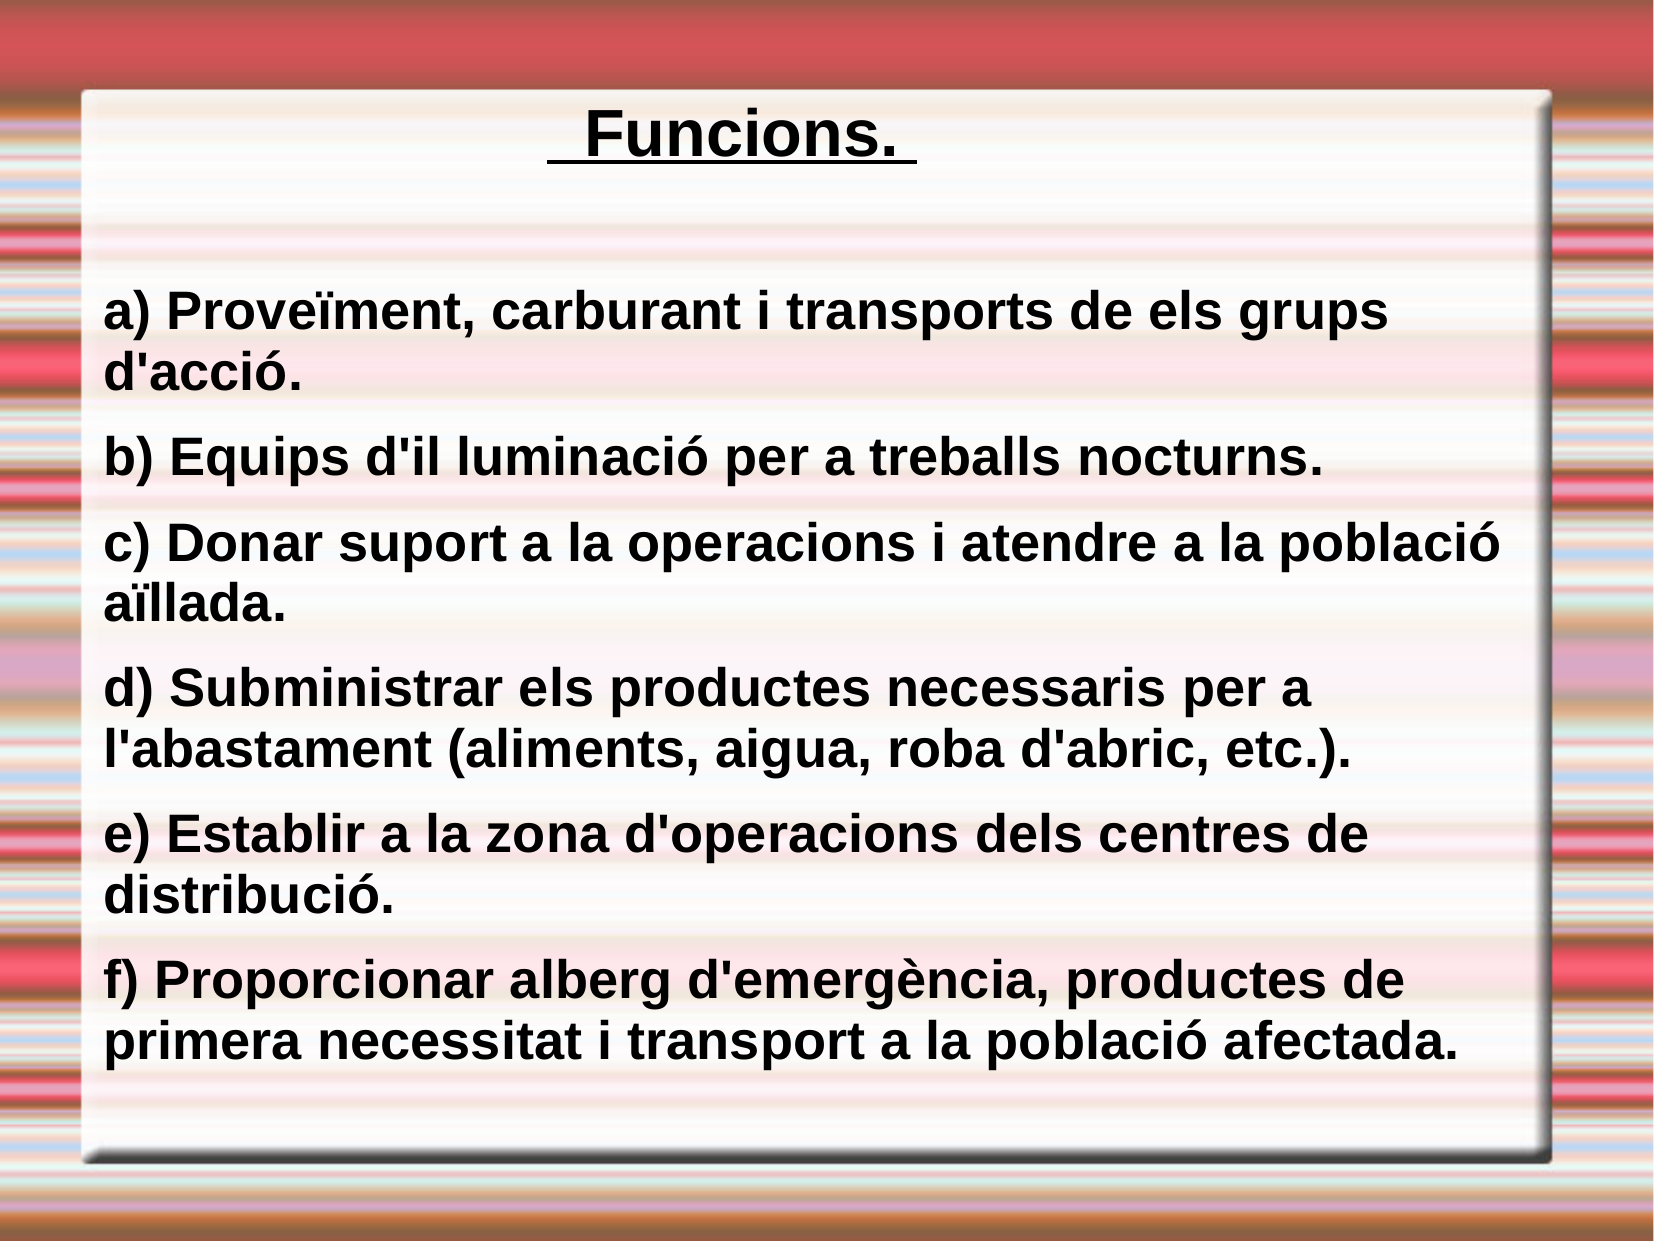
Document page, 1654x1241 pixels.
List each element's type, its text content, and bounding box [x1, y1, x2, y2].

text_box Funcions. a) Proveïment, carburant i transports de els grups d'acció. b) Equips d'il luminació per a treballs nocturns. c) Donar suport a la operacions i atendre a la població aïllada. d) Subministrar els productes necessaris per a l'abastament (aliments, aigua, roba d'abric, etc.). e) Establir a la zona d'operacions dels centres de distribució. f) Proporcionar alberg d'emergència, productes de primera necessitat i transport a la població afectada. [88, 88, 1536, 1159]
picture [0, 0, 1654, 1241]
